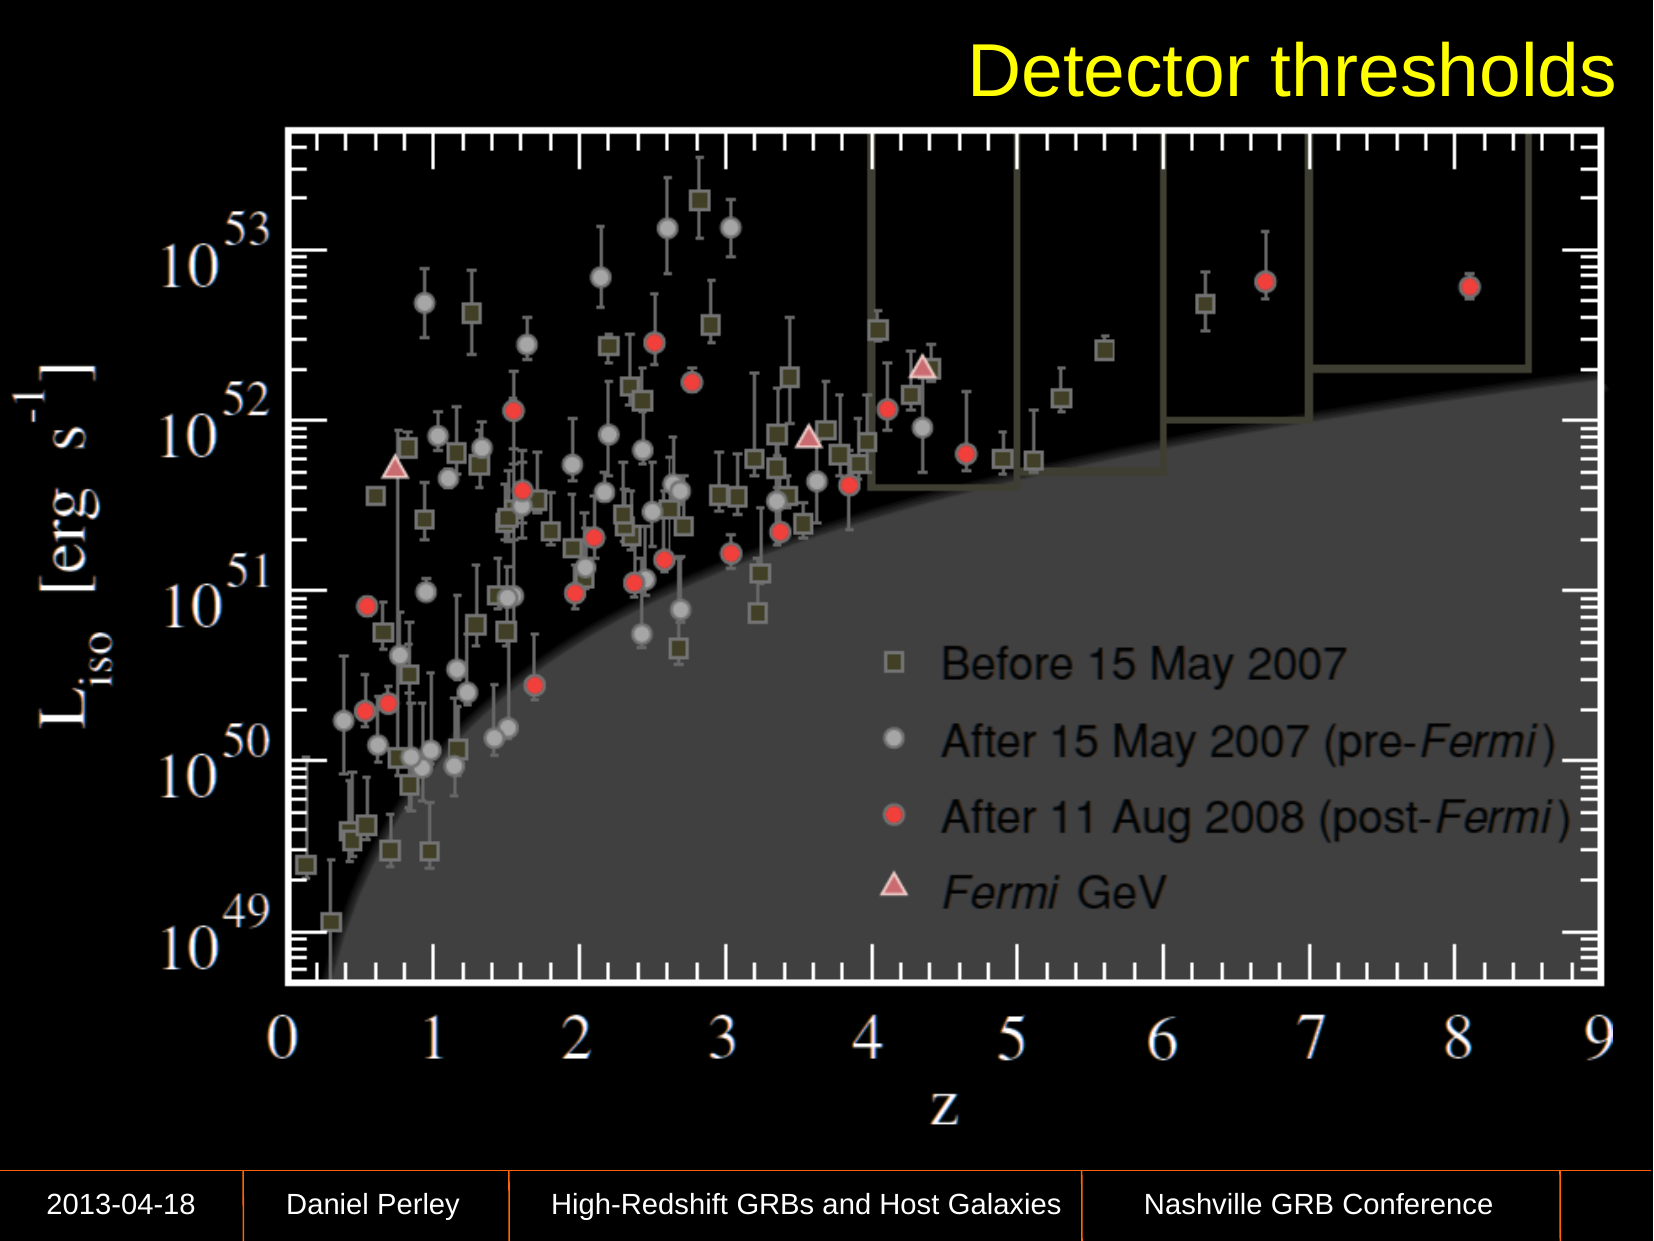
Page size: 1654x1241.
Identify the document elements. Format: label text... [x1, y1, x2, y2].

picture [11, 119, 1613, 1128]
title Detector thresholds [262, 27, 1618, 114]
